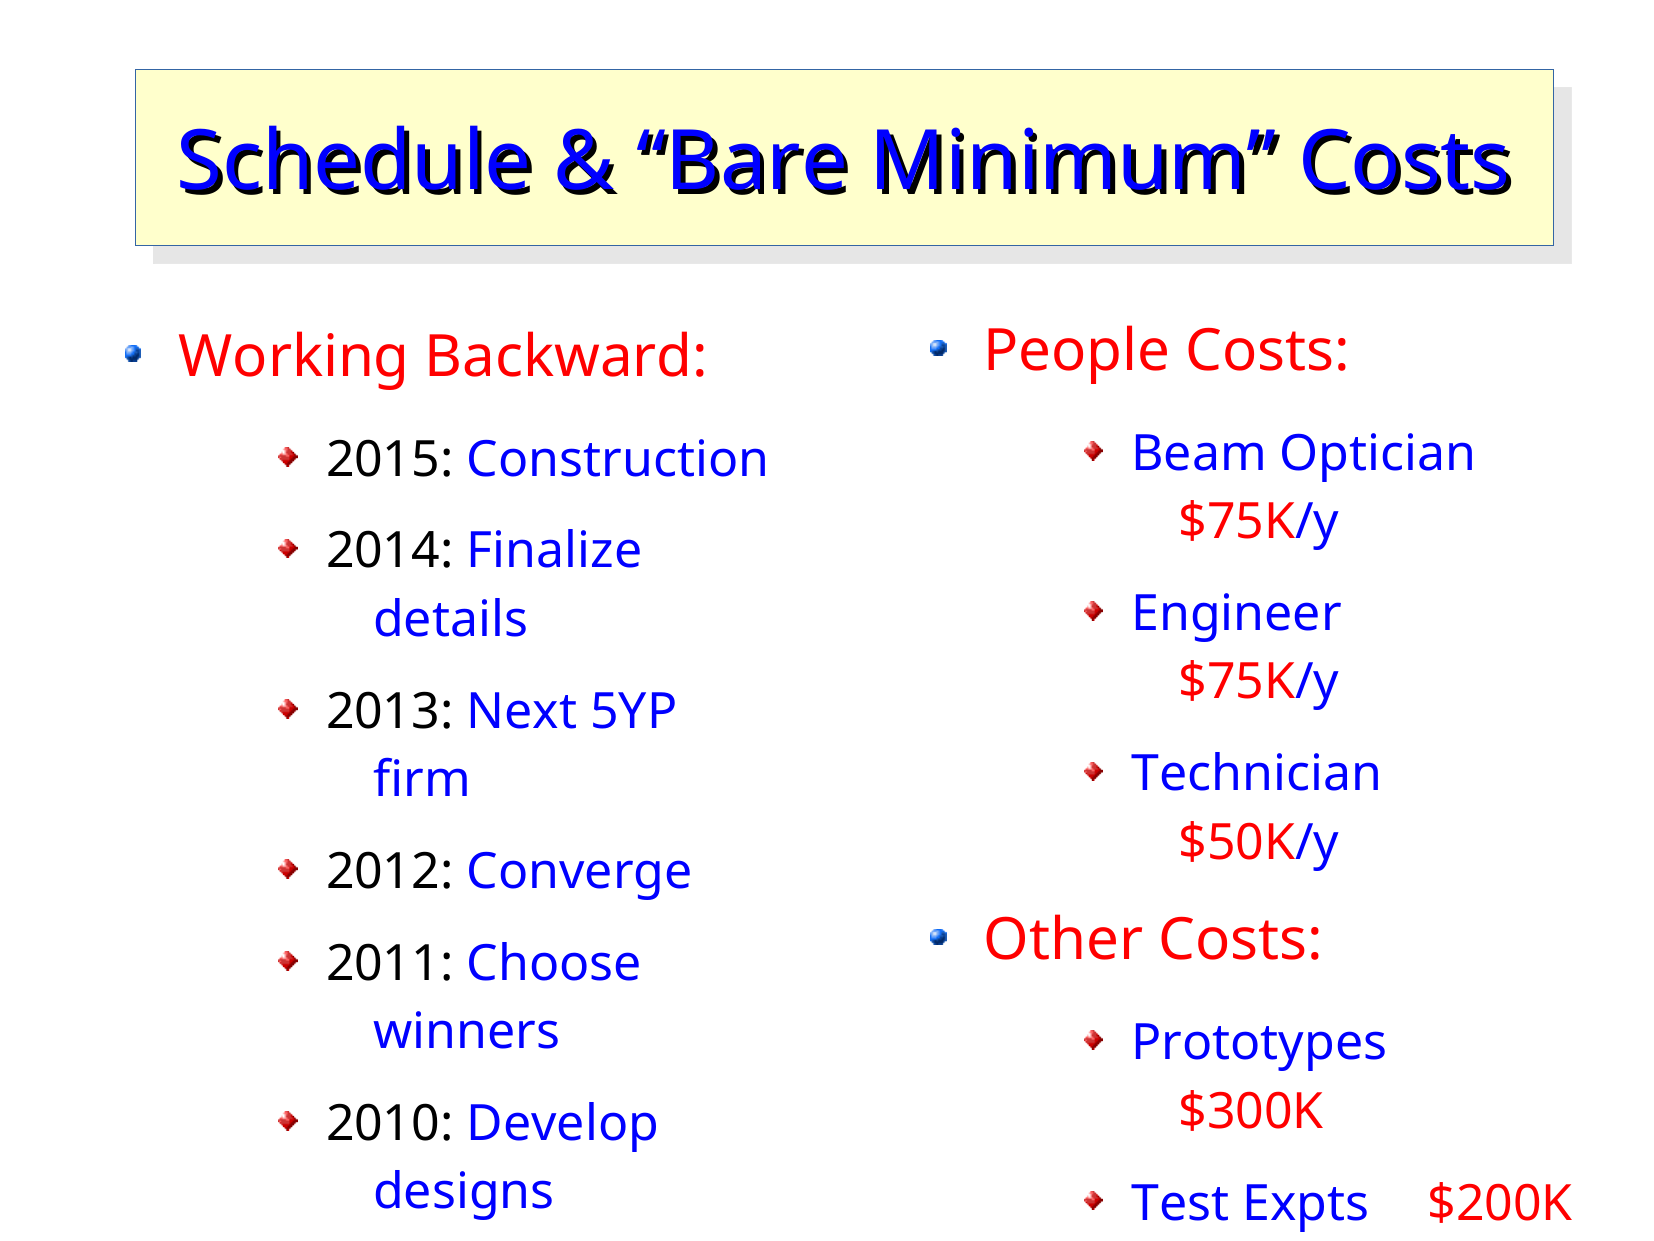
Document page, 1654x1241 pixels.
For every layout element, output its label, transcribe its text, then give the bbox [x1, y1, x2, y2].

picture [278, 1111, 298, 1131]
list People Costs: Beam Optician $75K/y Engineer $75K/y Technician $50K/y Other Costs: Prototypes $300K Test Expts $200K TOTAL $ 1.5 M (2010-15) [895, 308, 1585, 1241]
list Working Backward: 2015: Construction 2014: Finalize details 2013: Next 5YP firm 2012: Converge 2011: Choose winners 2010: Develop designs 2008: Recruit people [89, 313, 779, 1096]
title Schedule & “Bare Minimum” Costs [135, 69, 1554, 246]
